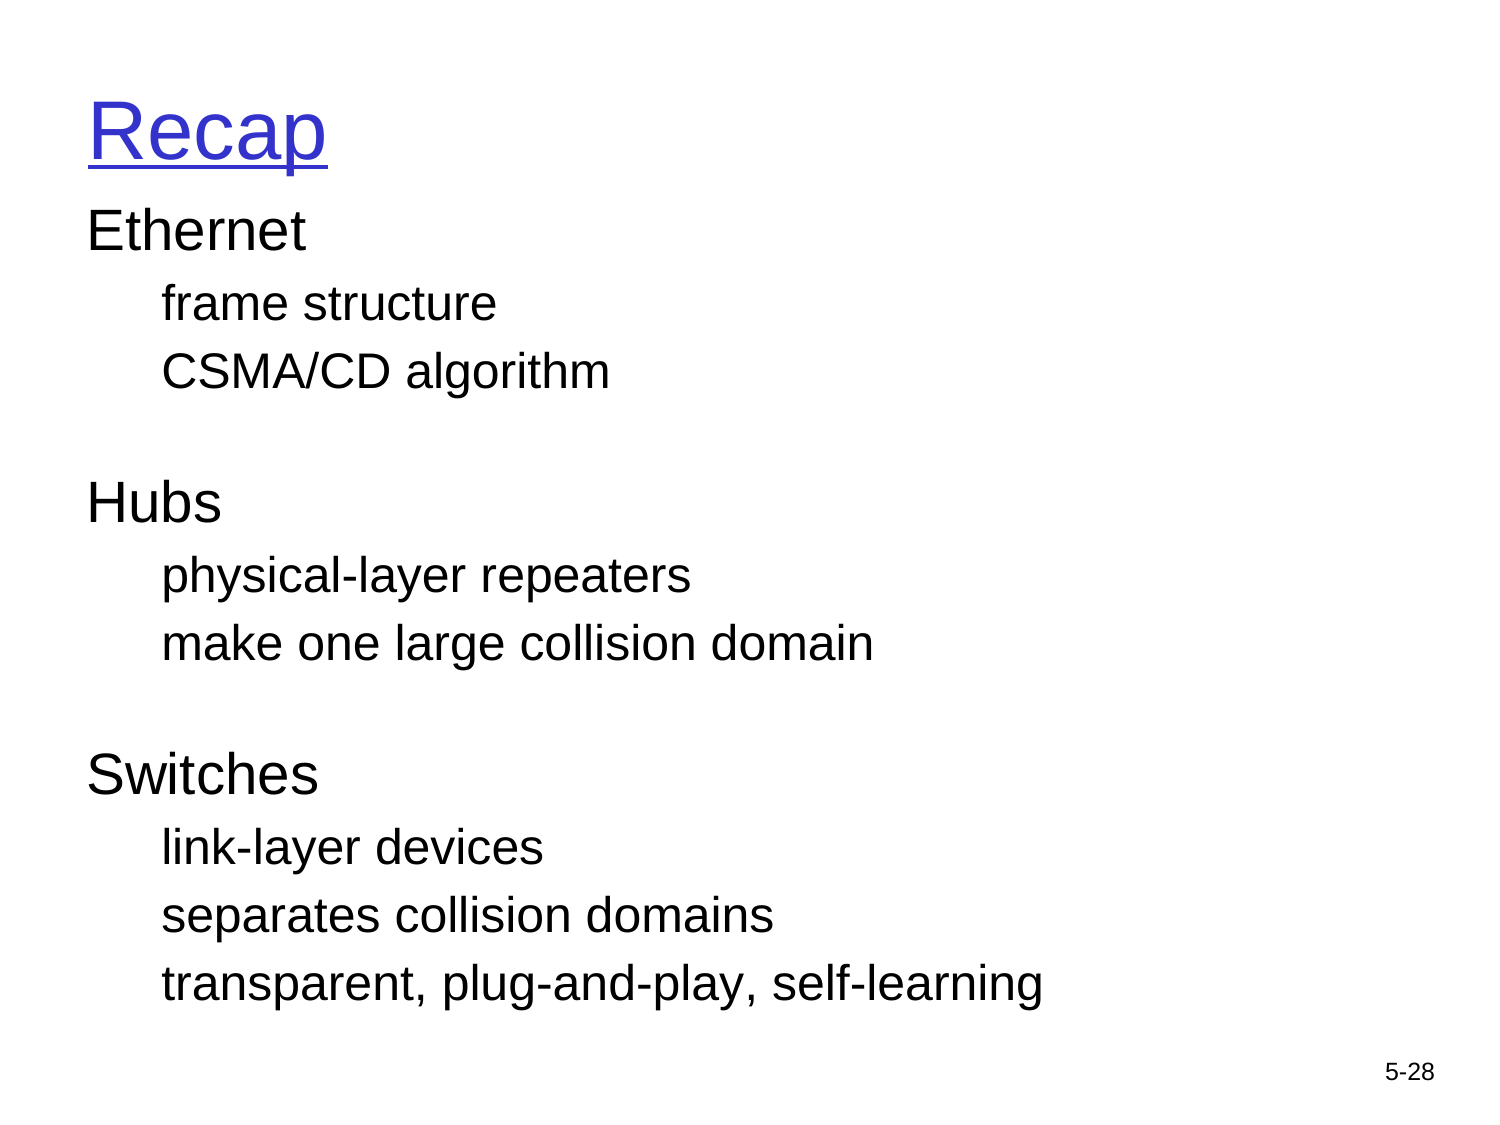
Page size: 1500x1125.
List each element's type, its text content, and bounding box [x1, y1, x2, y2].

title Recap [87, 23, 1363, 239]
list Ethernet frame structure CSMA/CD algorithm Hubs physical-layer repeaters make one large collision domain Switches link-layer devices separates collision domains transparent, plug-and-play, self-learning [86, 198, 1362, 1012]
